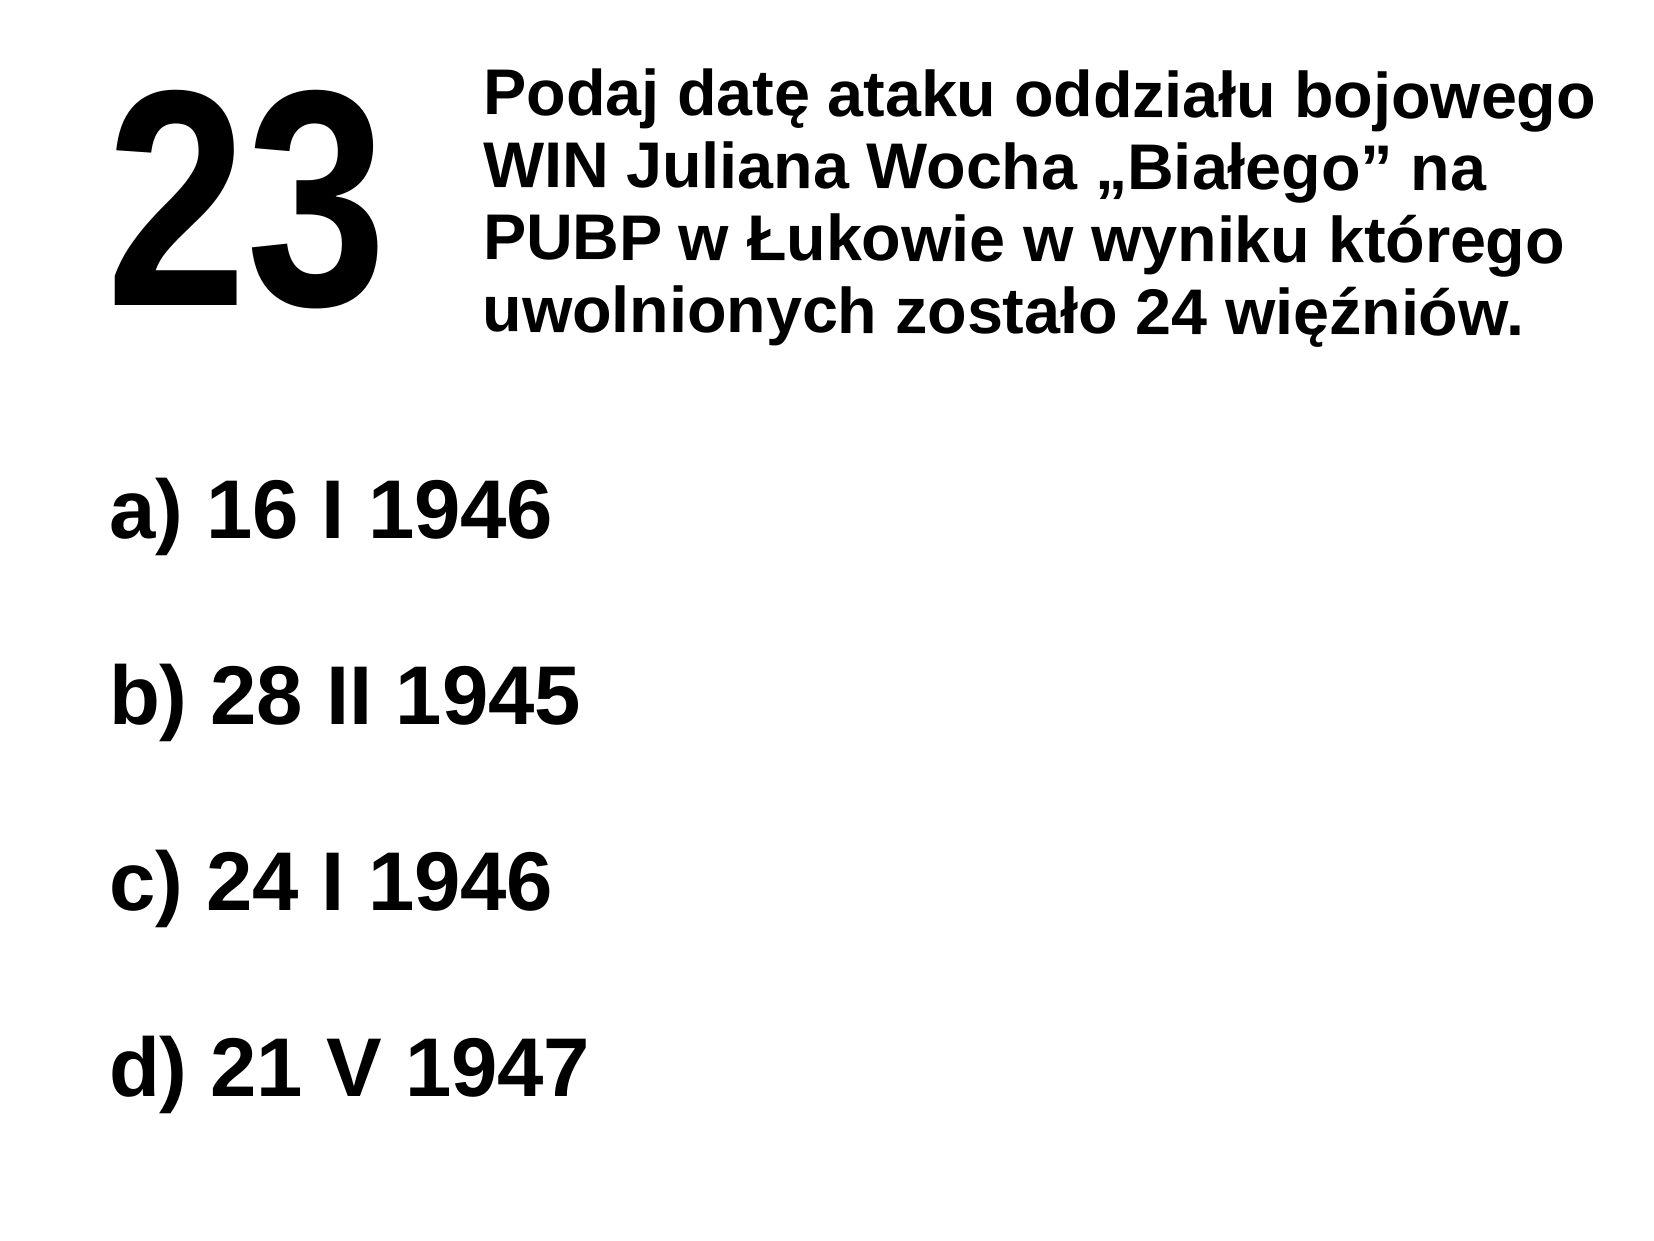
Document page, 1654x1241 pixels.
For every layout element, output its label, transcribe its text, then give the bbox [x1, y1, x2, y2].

text_box a) 16 I 1946 b) 28 II 1945 c) 24 I 1946 d) 21 V 1947 [94, 456, 1453, 1193]
text_box Podaj datę ataku oddziału bojowego WIN Juliana Wocha „Białego” na PUBP w Łukowie w wyniku którego uwolnionych zostało 24 więźniów. [482, 56, 1615, 372]
text_box 23 [8, 9, 485, 308]
